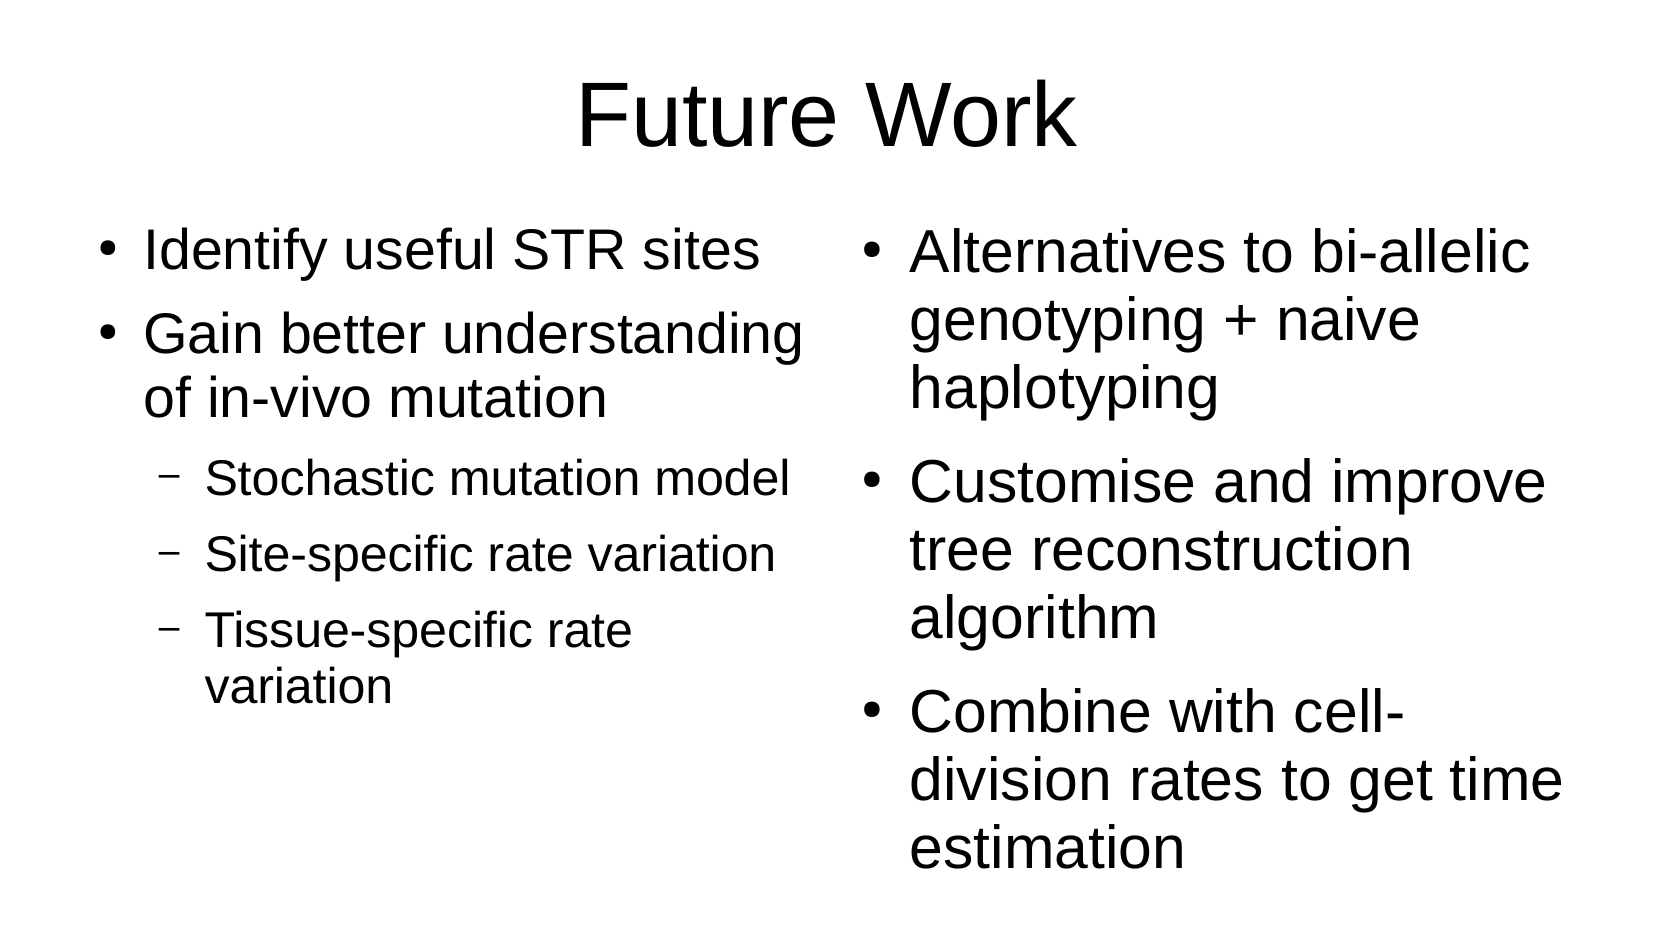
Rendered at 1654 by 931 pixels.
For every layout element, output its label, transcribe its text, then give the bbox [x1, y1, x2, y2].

title Future Work [82, 37, 1571, 193]
list Identify useful STR sites Gain better understanding of in-vivo mutation Stochastic mutation model Site-specific rate variation Tissue-specific rate variation [82, 217, 809, 857]
list Alternatives to bi-allelic genotyping + naive haplotyping Customise and improve tree reconstruction algorithm Combine with cell-division rates to get time estimation [845, 217, 1572, 886]
